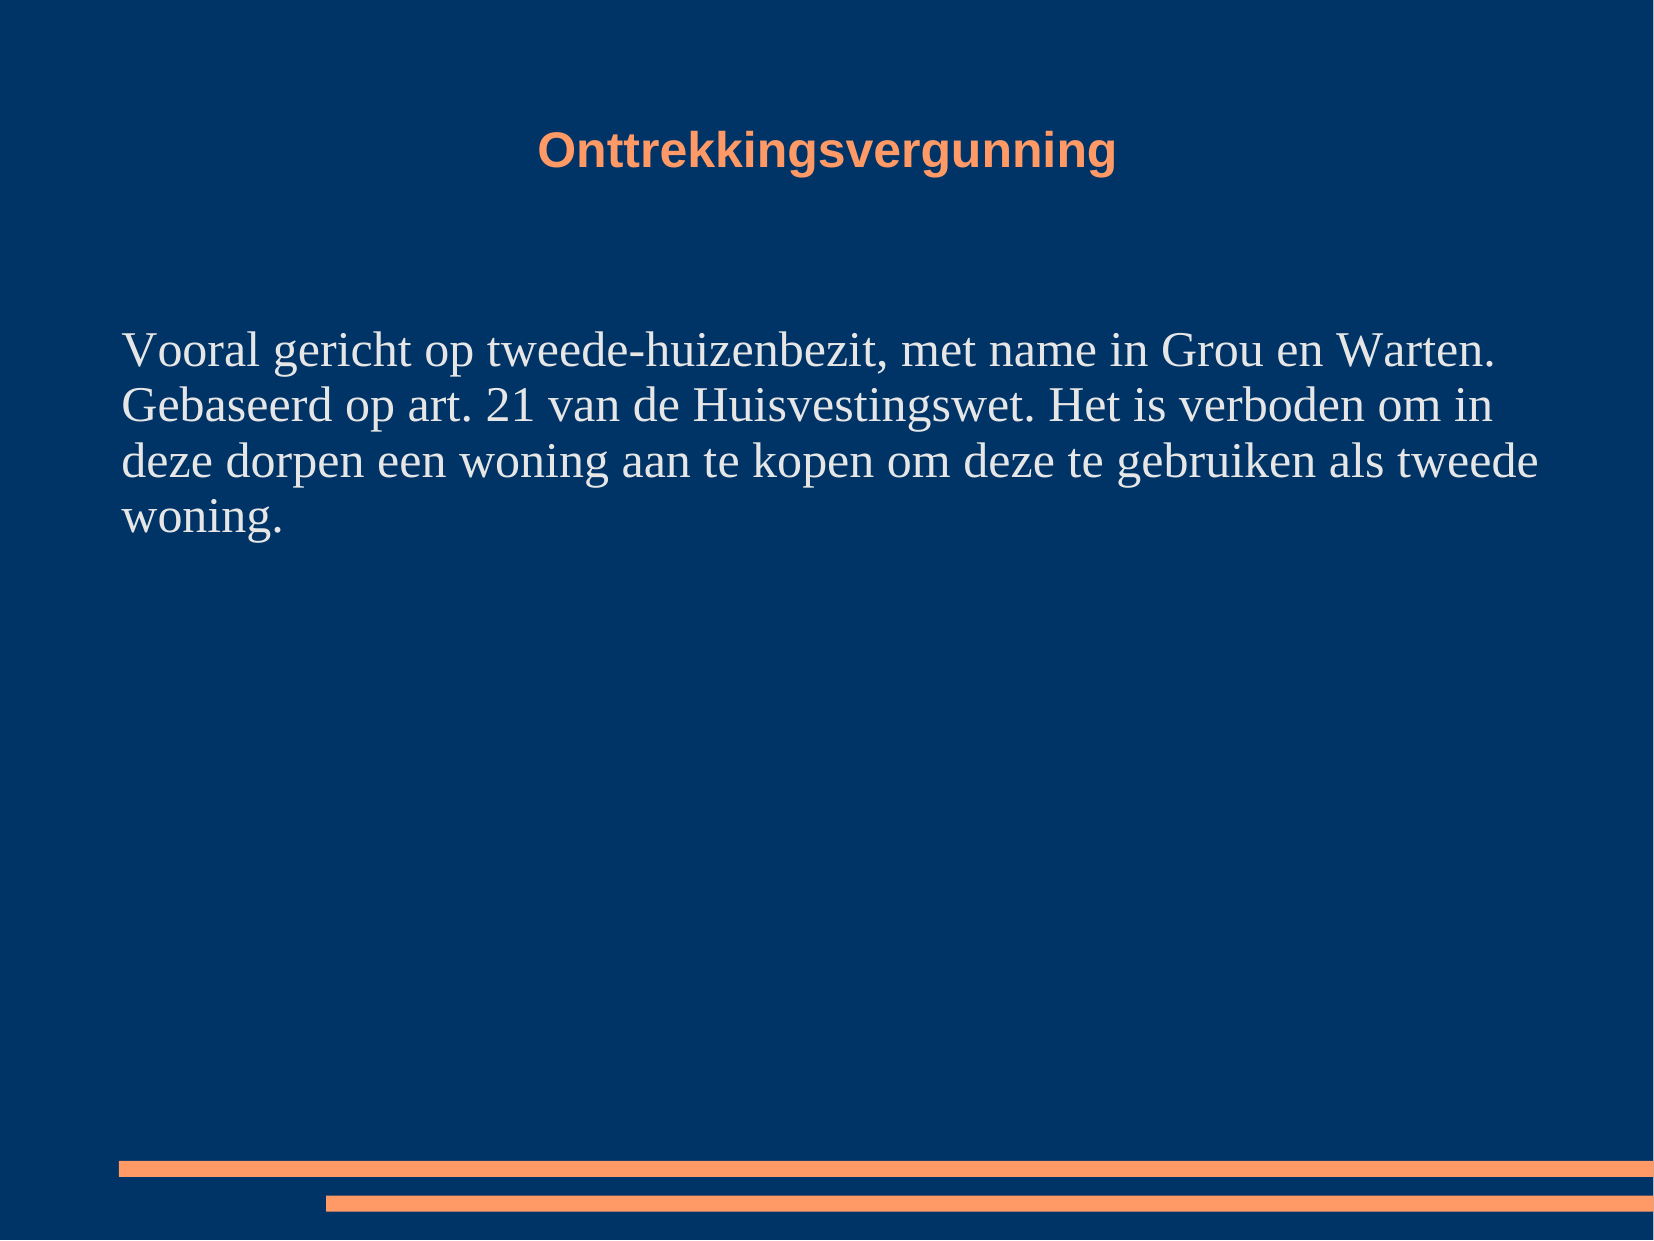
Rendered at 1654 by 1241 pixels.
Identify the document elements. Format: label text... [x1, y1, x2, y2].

title Onttrekkingsvergunning [121, 46, 1534, 254]
list Vooral gericht op tweede-huizenbezit, met name in Grou en Warten. Gebaseerd op art. 21 van de Huisvestingswet. Het is verboden om in deze dorpen een woning aan te kopen om deze te gebruiken als tweede woning. [121, 322, 1561, 1132]
